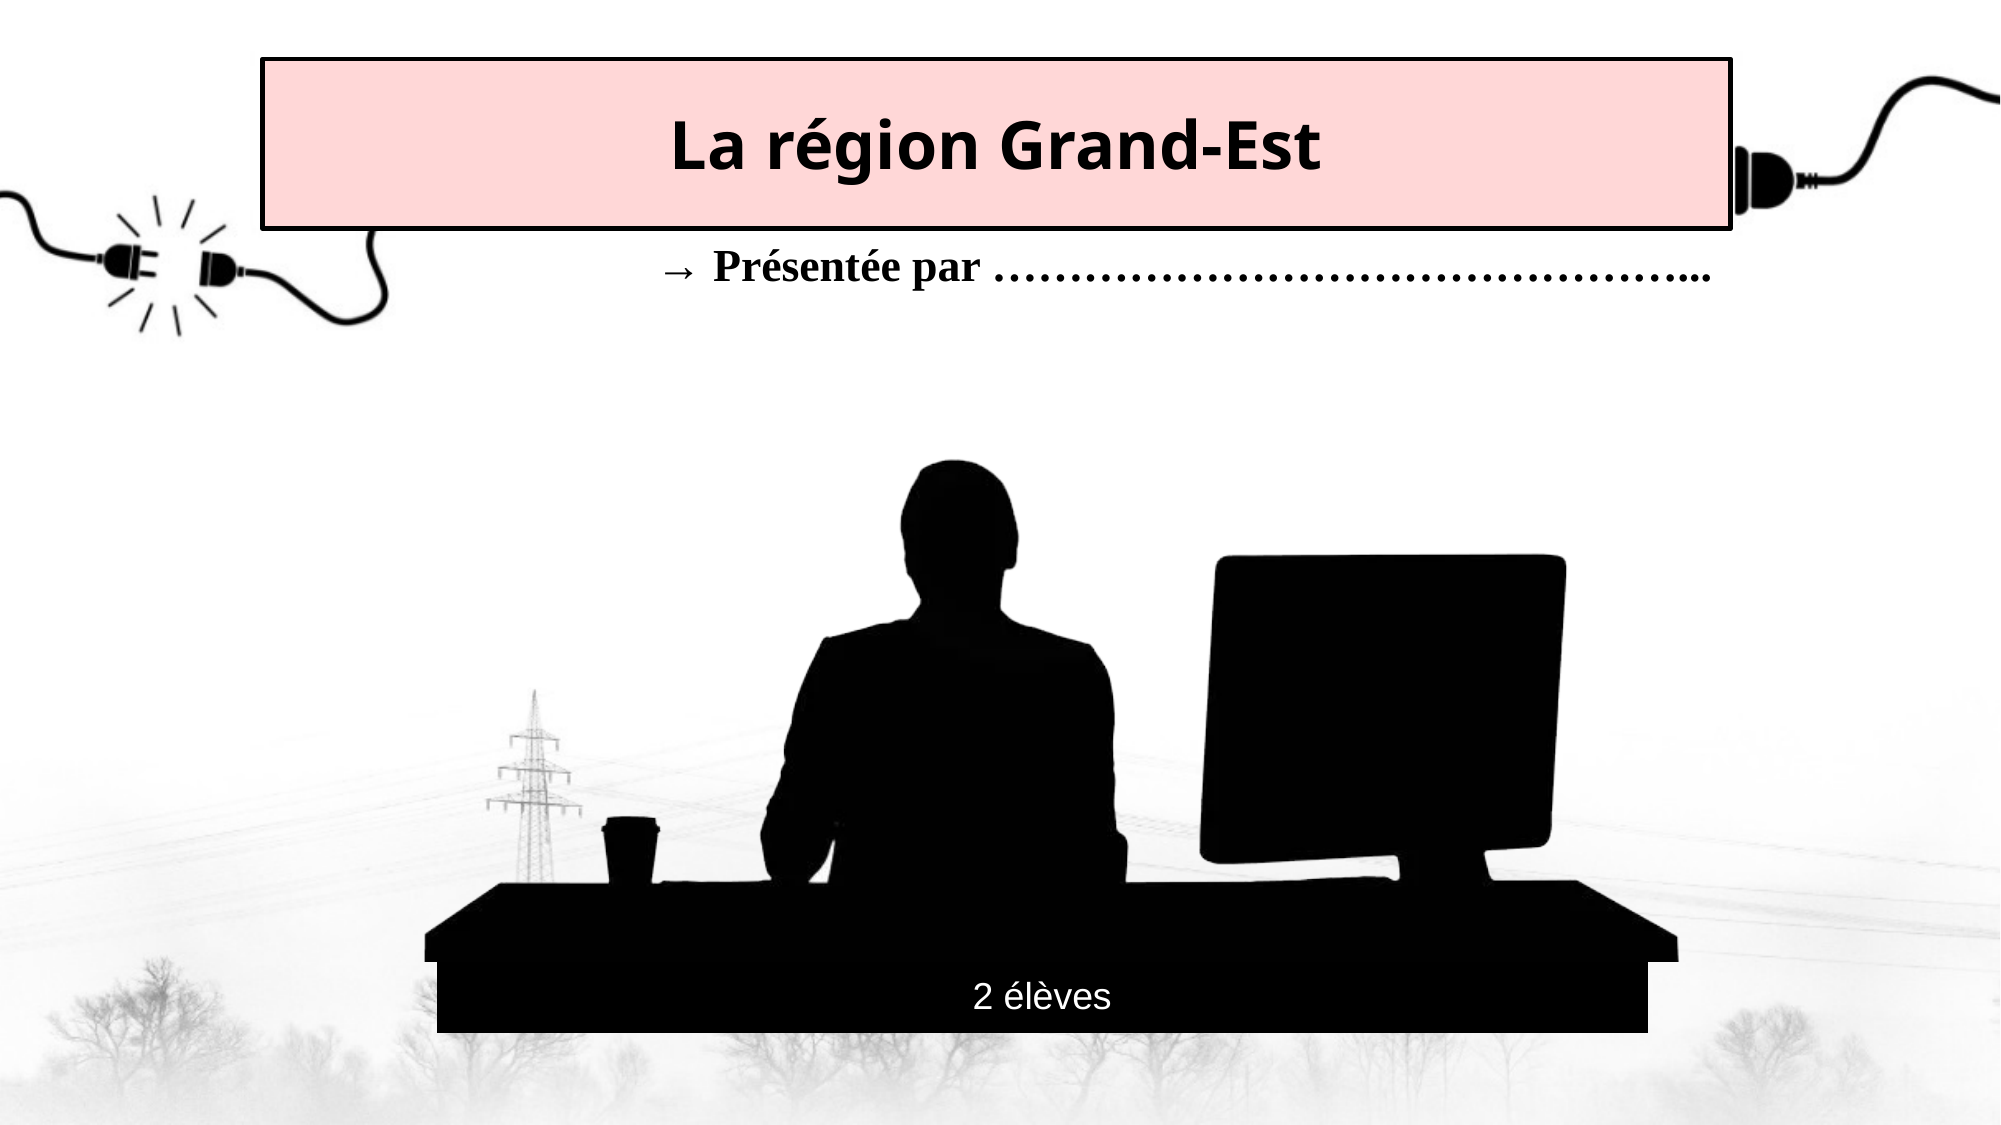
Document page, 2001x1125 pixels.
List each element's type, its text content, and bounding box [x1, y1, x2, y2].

text_box La région Grand-Est [262, 58, 1731, 229]
text_box 2 élèves [437, 962, 1648, 1033]
text_box → Présentée par ………………………………………... [624, 233, 1728, 300]
picture [0, 0, 2001, 1125]
